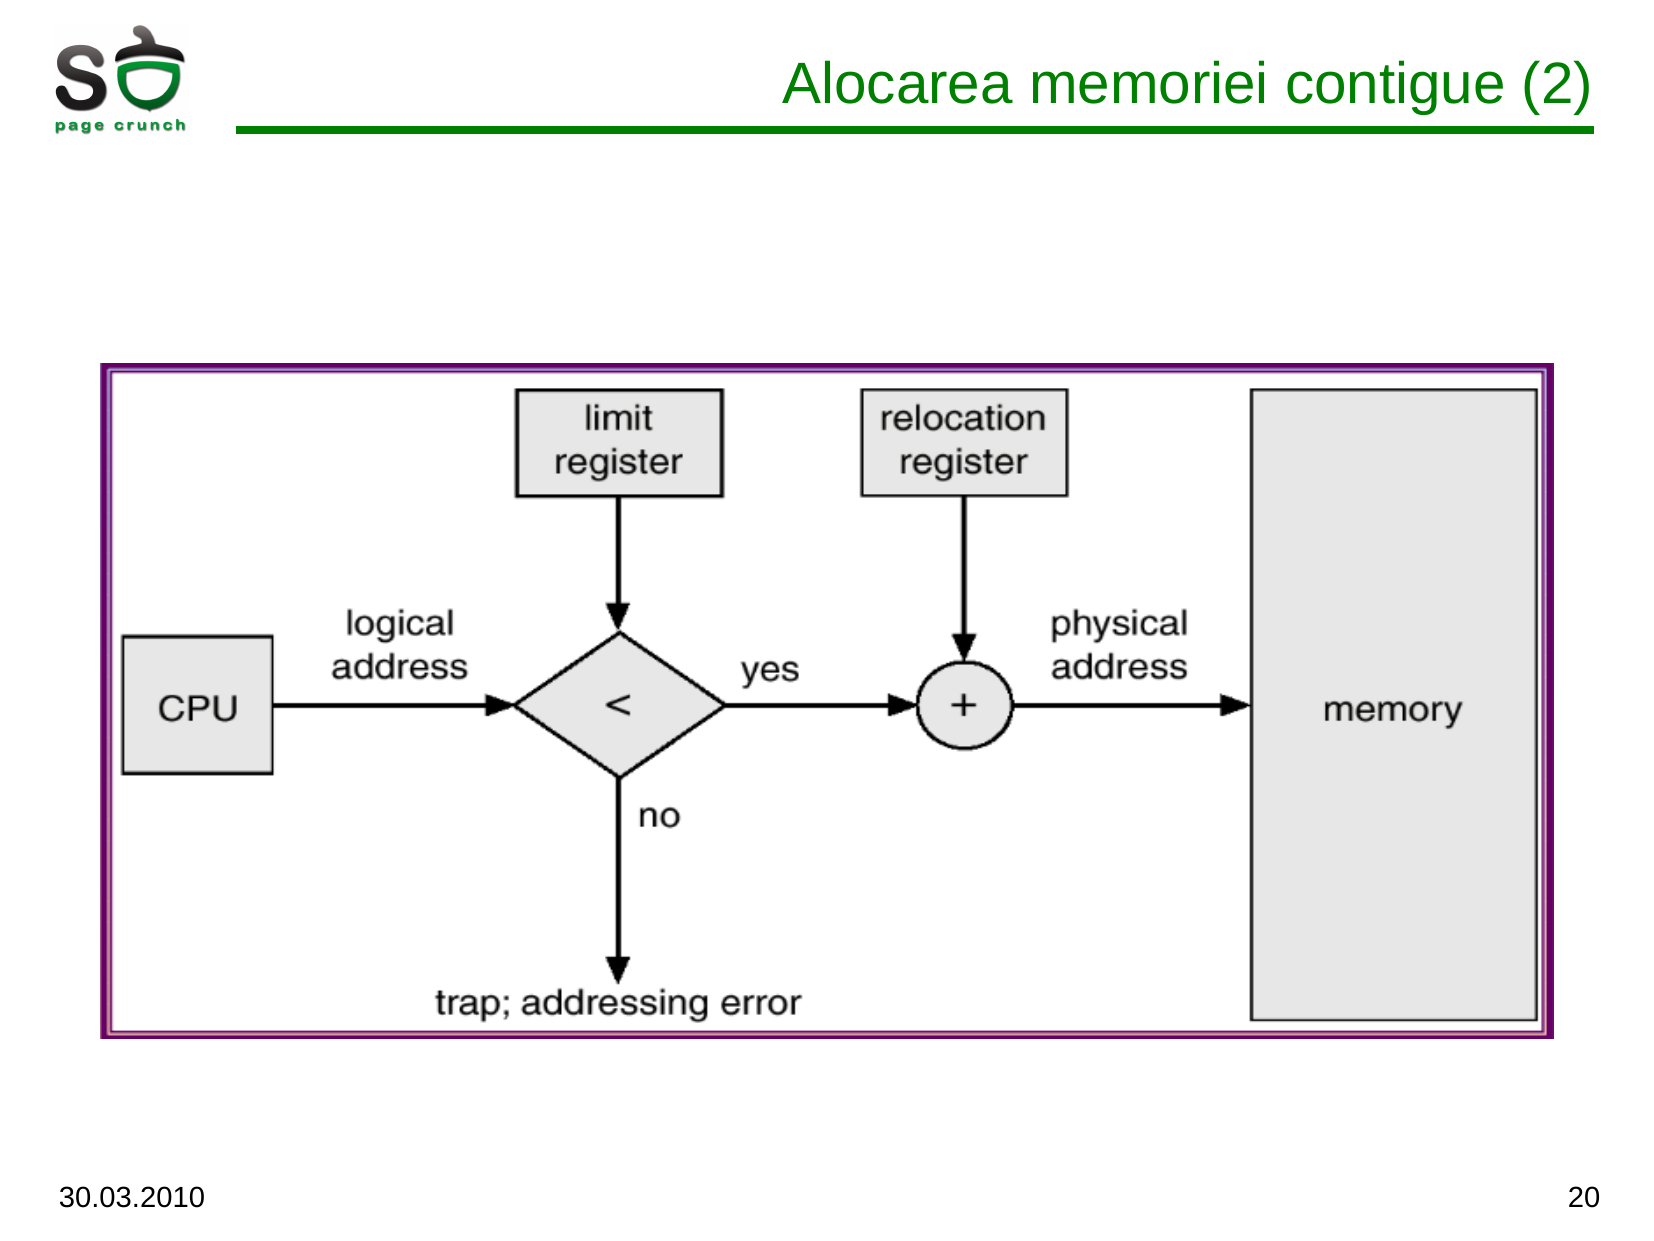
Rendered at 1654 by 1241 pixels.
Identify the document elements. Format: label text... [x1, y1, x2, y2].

picture [100, 363, 1554, 1039]
picture [53, 23, 188, 136]
title Alocarea memoriei contigue (2) [236, 49, 1595, 119]
